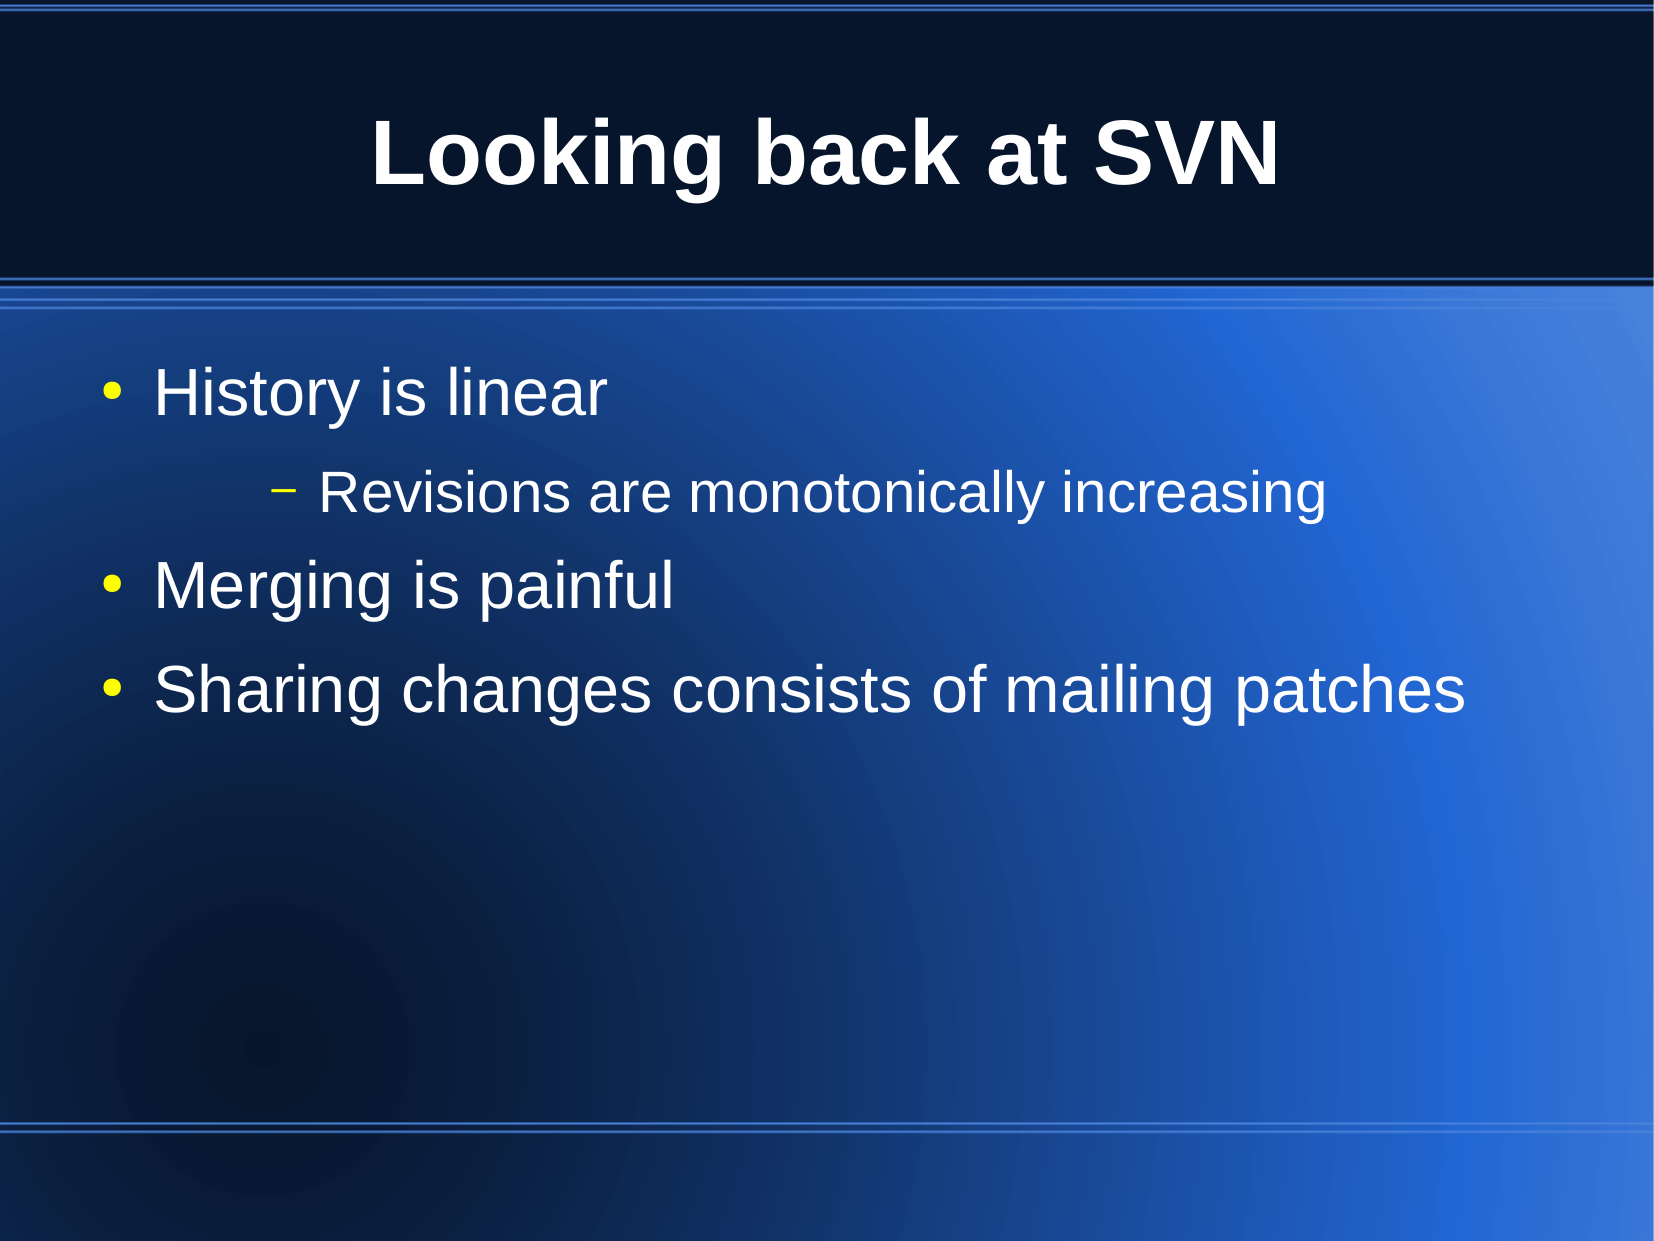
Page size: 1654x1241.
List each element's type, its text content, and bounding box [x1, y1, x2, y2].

picture [0, 0, 1654, 1241]
list History is linear Revisions are monotonically increasing Merging is painful Sharing changes consists of mailing patches [82, 355, 1571, 1043]
title Looking back at SVN [82, 56, 1571, 250]
